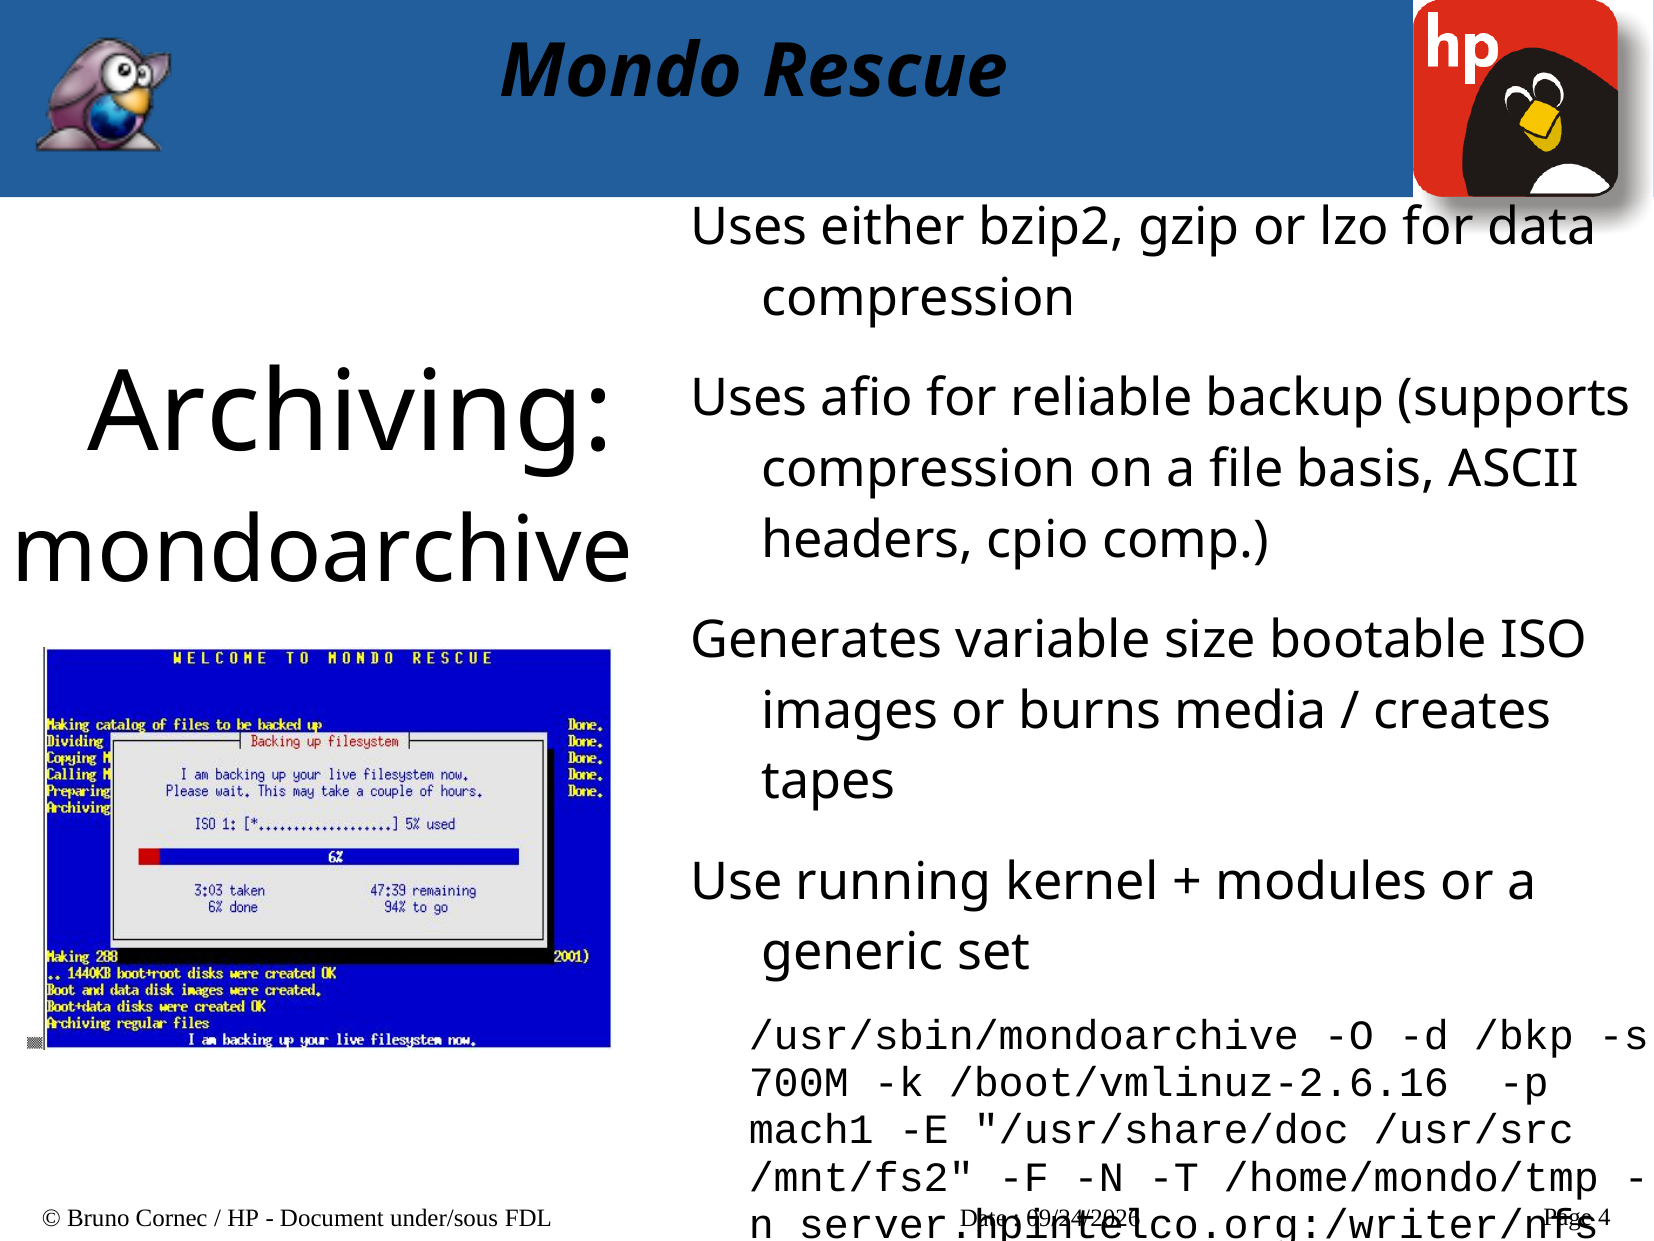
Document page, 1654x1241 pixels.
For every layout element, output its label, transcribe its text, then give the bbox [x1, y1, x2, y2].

picture [26, 647, 613, 1050]
picture [1413, 0, 1654, 189]
picture [0, 0, 211, 199]
list Uses either bzip2, gzip or lzo for data compression Uses afio for reliable backup (supports compression on a file basis, ASCII headers, cpio comp.) Generates variable size bootable ISO images or burns media / creates tapes Use running kernel + modules or a generic set /usr/sbin/mondoarchive -O -d /bkp -s 700M -k /boot/vmlinuz-2.6.16 -p mach1 -E "/usr/share/doc /usr/src /mnt/fs2" -F -N -T /home/mondo/tmp -n server.hpintelco.org:/writer/nfs [678, 189, 1654, 1223]
text_box Archiving: mondoarchive [0, 330, 678, 610]
